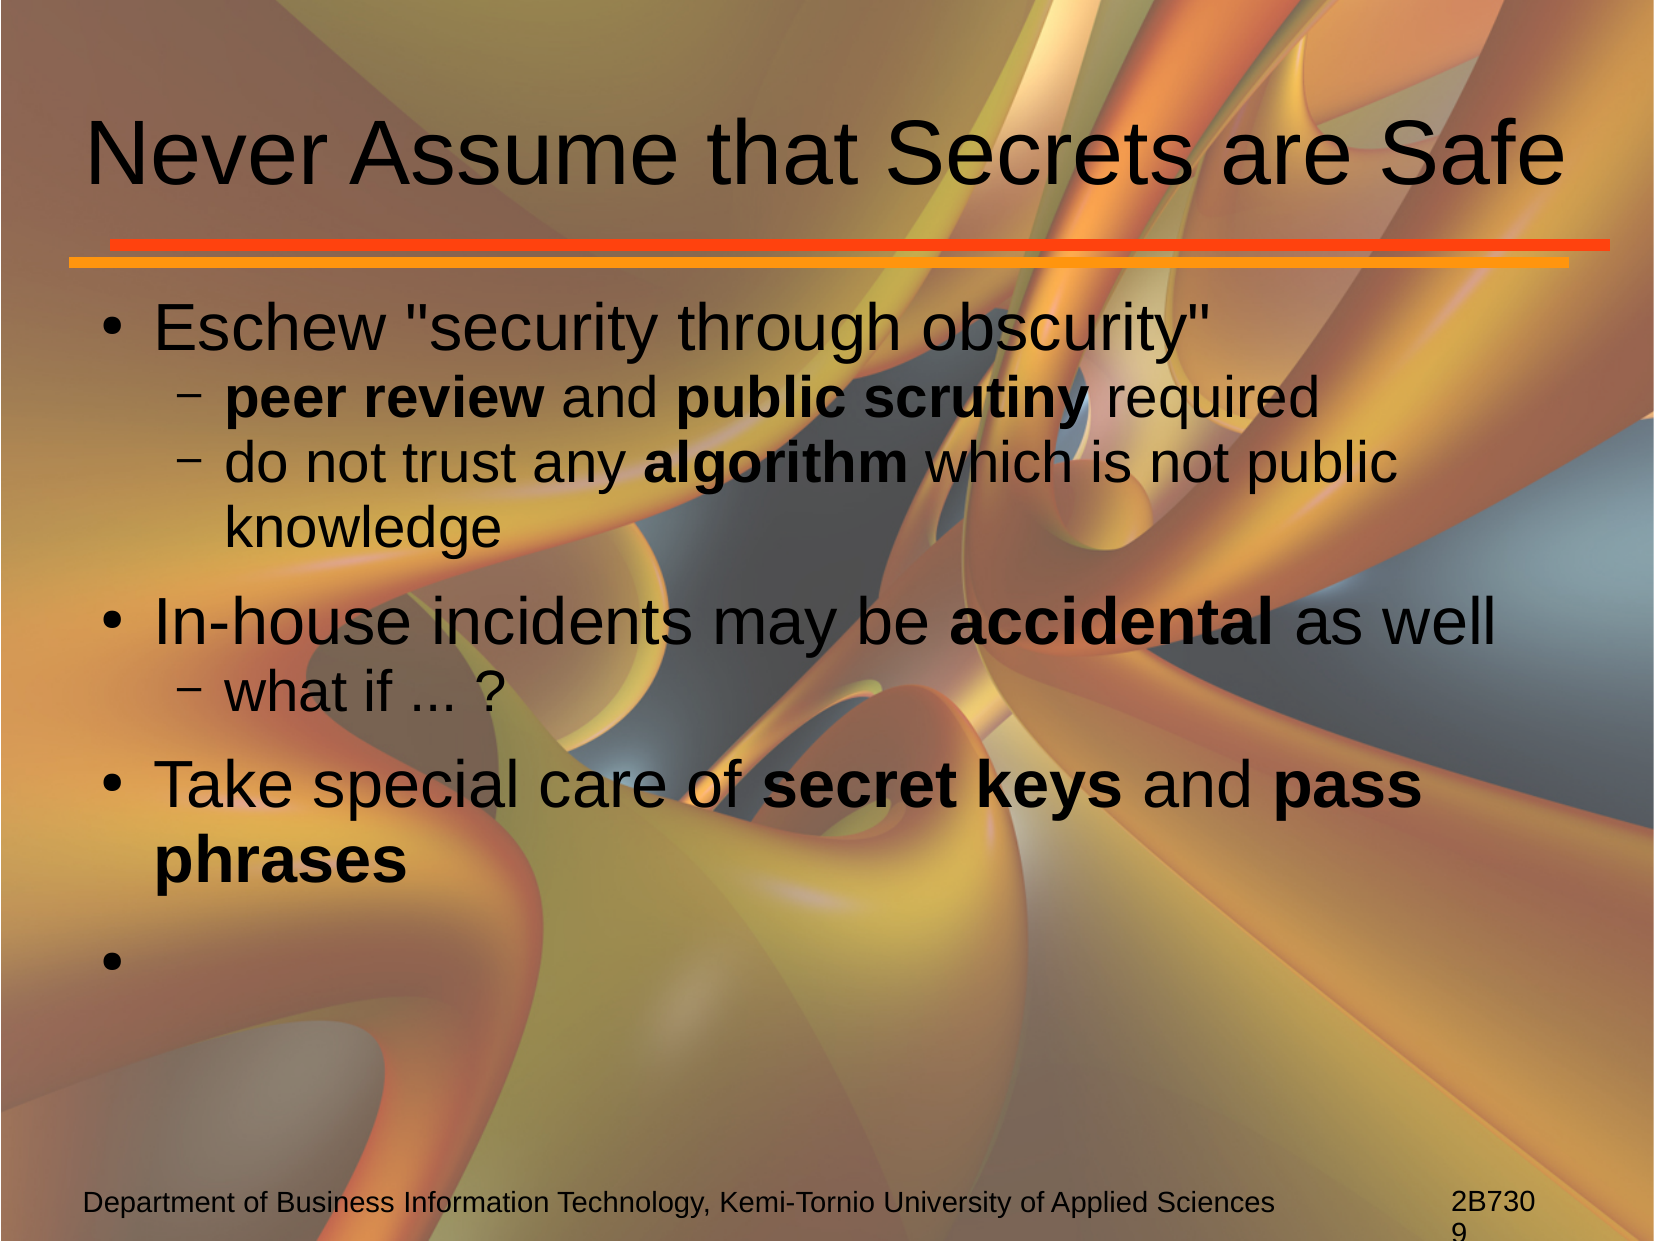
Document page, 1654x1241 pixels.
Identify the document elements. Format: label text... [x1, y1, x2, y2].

title Never Assume that Secrets are Safe [82, 56, 1571, 250]
list Eschew "security through obscurity" peer review and public scrutiny required do not trust any algorithm which is not public knowledge In-house incidents may be accidental as well what if ... ? Take special care of secret keys and pass phrases [82, 290, 1571, 1094]
